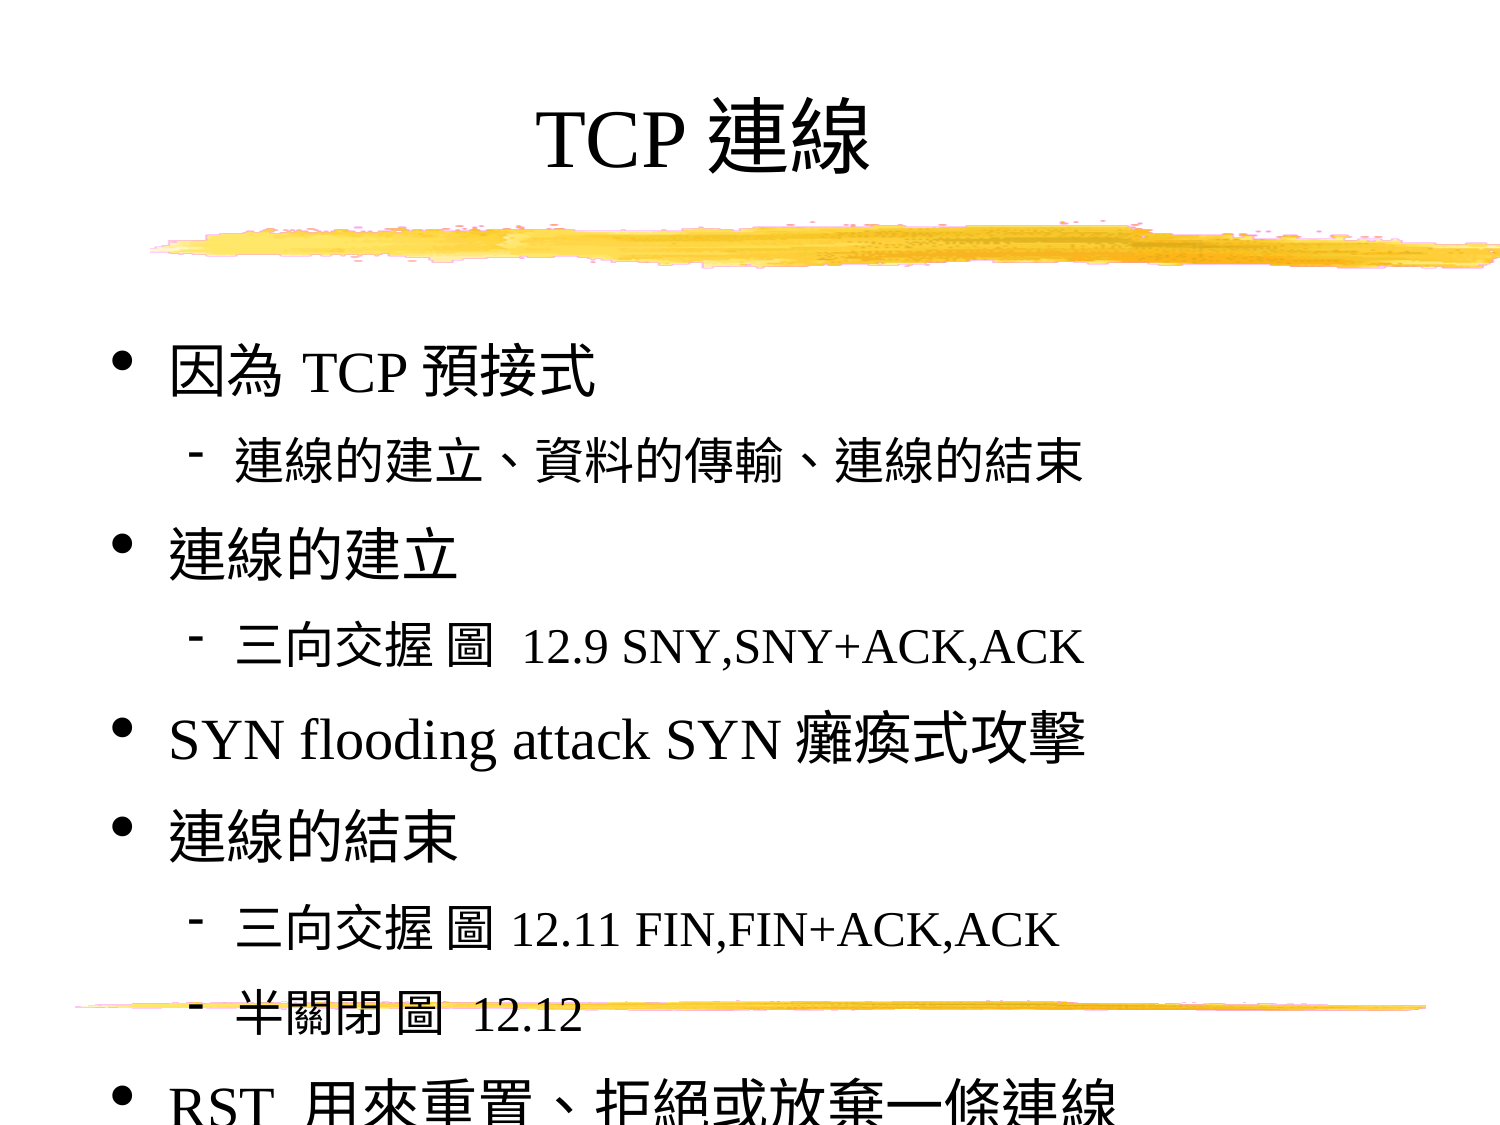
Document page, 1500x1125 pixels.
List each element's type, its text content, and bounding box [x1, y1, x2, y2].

picture [75, 999, 112, 1013]
picture [150, 215, 1500, 279]
list 因為TCP預接式 連線的建立、資料的傳輸、連線的結束 連線的建立 三向交握 圖 12.9 SNY,SNY+ACK,ACK SYN flooding attack SYN癱瘓式攻擊 連線的結束 三向交握 圖12.11 FIN,FIN+ACK,ACK 半關閉 圖 12.12 RST 用來重置、拒絕或放棄一條連線 [112, 324, 1388, 1022]
picture [1388, 999, 1426, 1013]
title TCP連線 [66, 44, 1342, 218]
